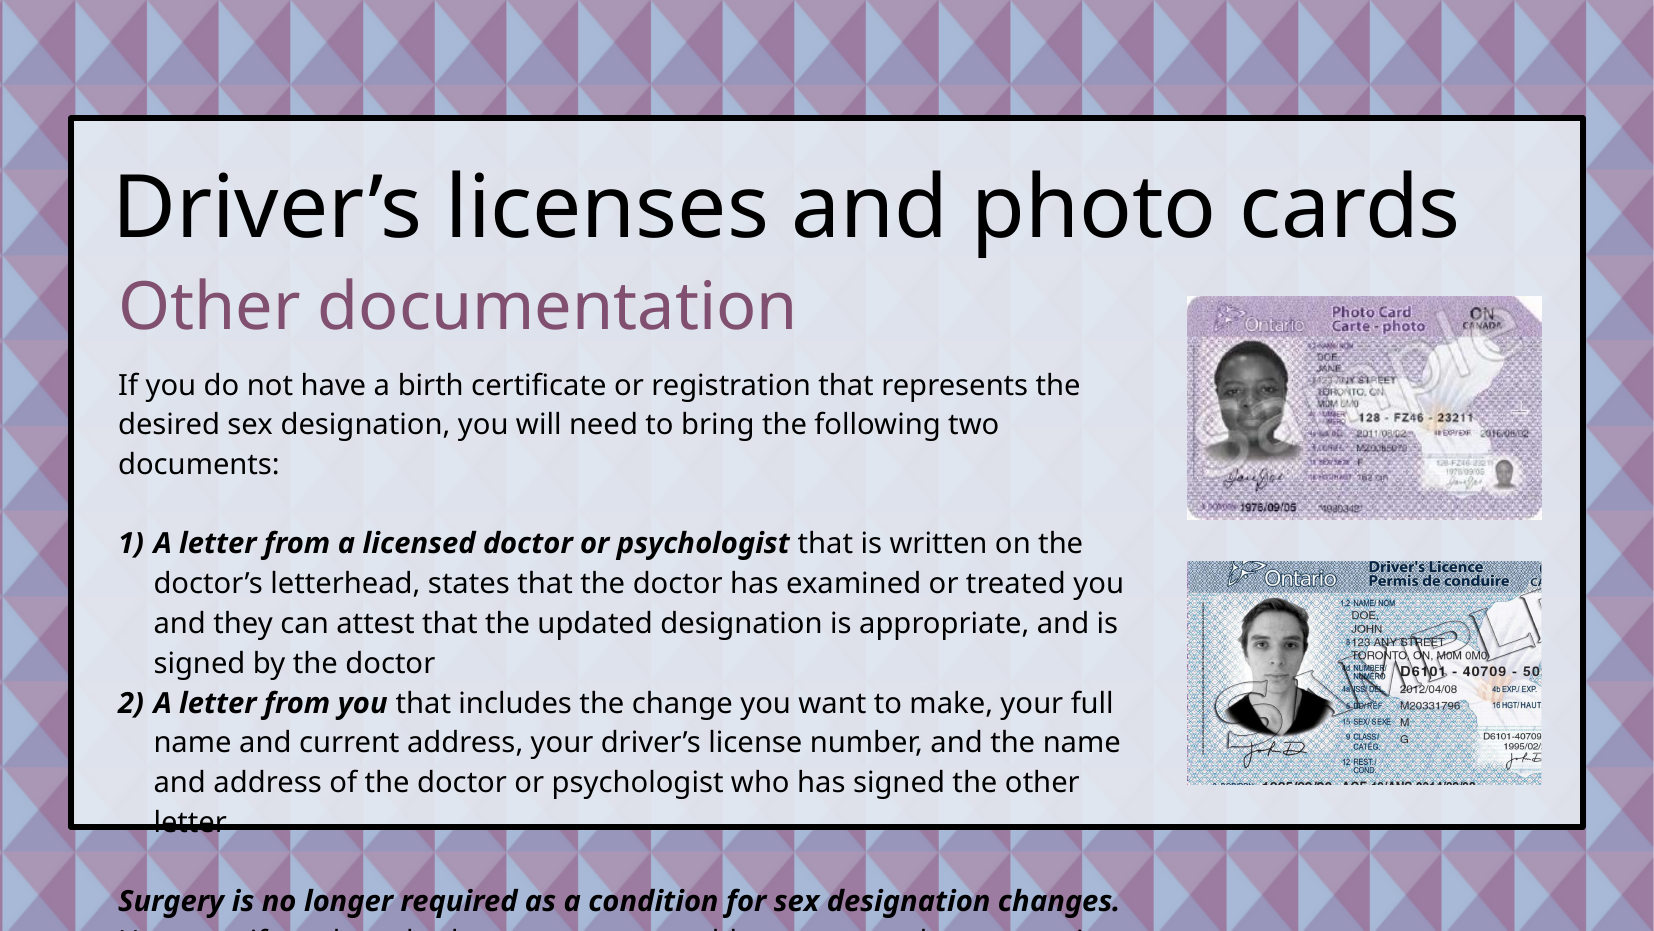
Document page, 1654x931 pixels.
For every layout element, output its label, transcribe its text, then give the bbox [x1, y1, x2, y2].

title Driver’s licenses and photo cards [112, 154, 1565, 254]
text_box If you do not have a birth certificate or registration that represents the desired sex designation, you will need to bring the following two documents: A letter from a licensed doctor or psychologist that is written on the doctor’s letterhead, states that the doctor has examined or treated you and they can attest that the updated designation is appropriate, and is signed by the doctor A letter from you that includes the change you want to make, your full name and current address, your driver’s license number, and the name and address of the doctor or psychologist who has signed the other letter Surgery is no longer required as a condition for sex designation changes. However, if you have had surgery, you are able to present documentation from a recognized specialist instead of a letter from a doctor or psychologist. [118, 363, 1152, 897]
title Other documentation [118, 257, 1099, 349]
picture [0, 0, 1654, 931]
text_box [70, 118, 1583, 827]
